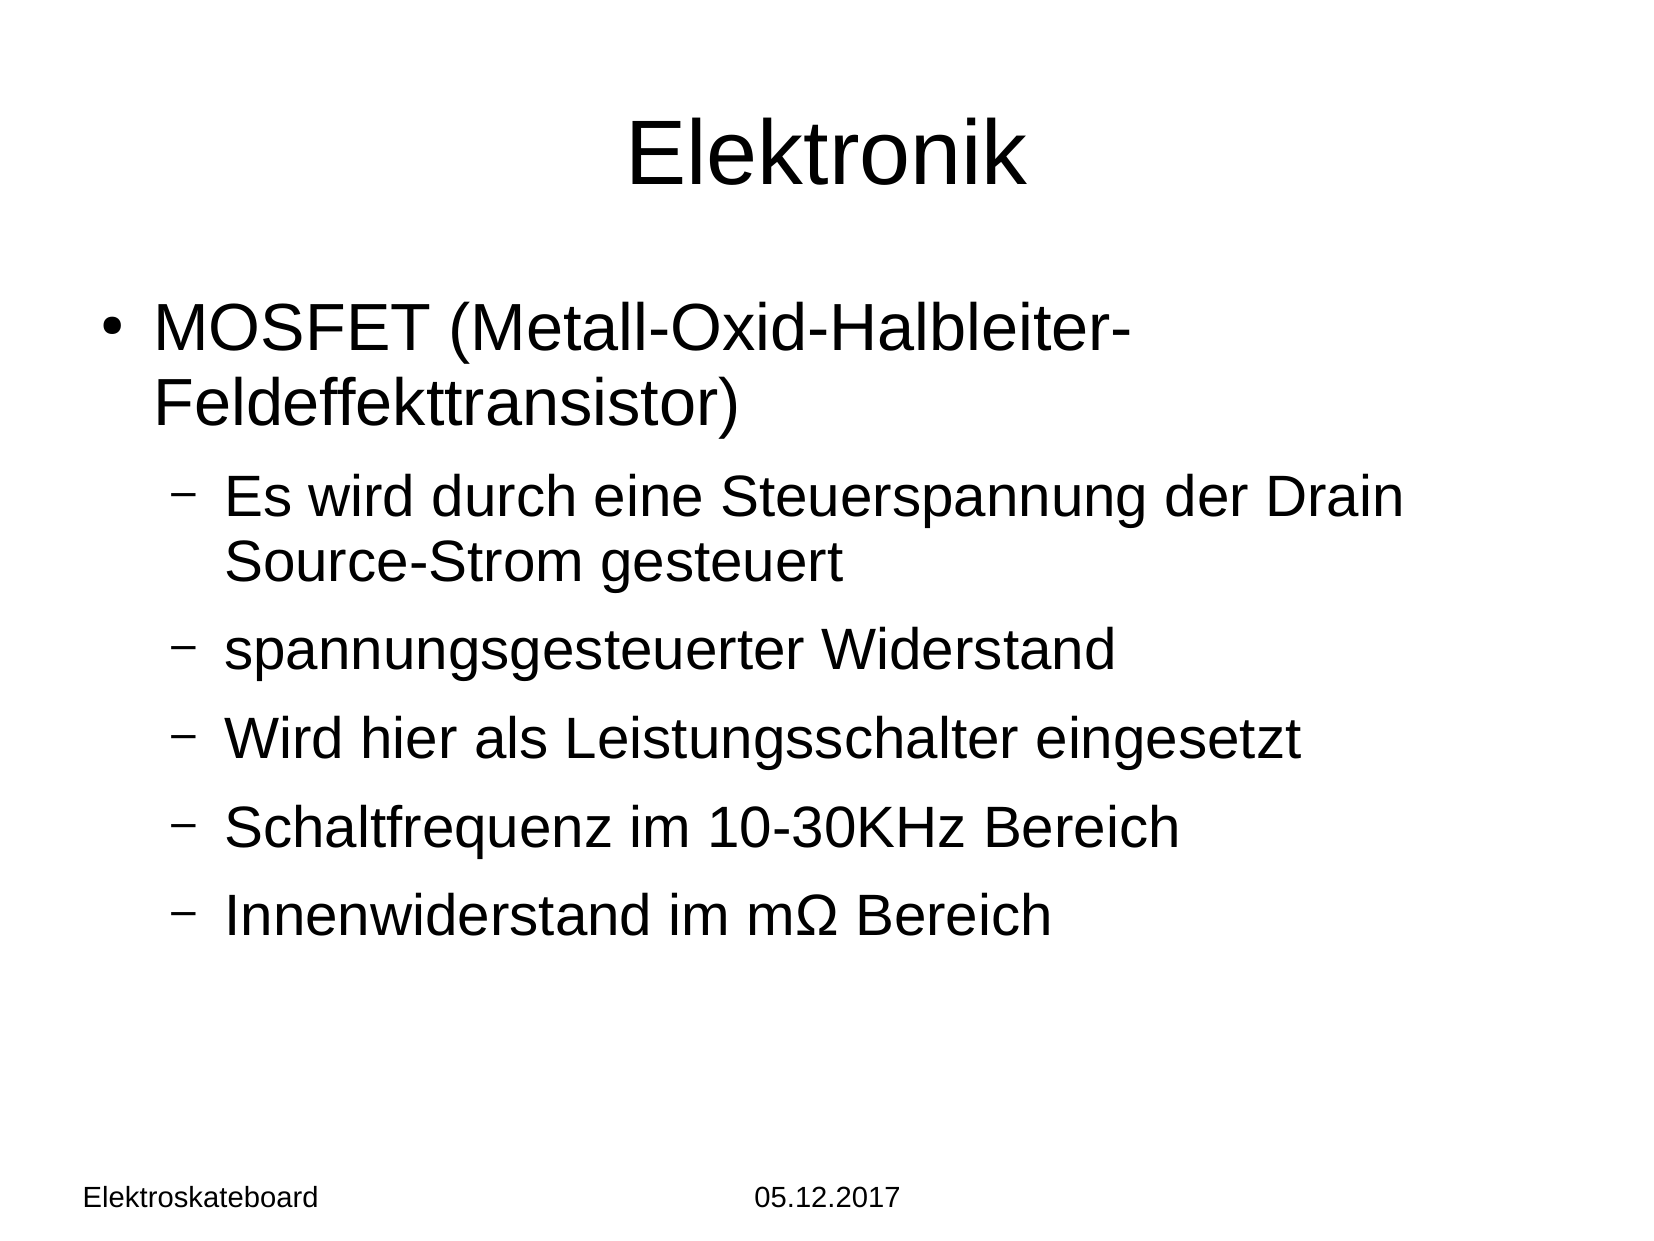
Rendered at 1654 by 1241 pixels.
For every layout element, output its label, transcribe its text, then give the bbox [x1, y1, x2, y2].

title Elektronik [82, 49, 1571, 257]
list MOSFET (Metall-Oxid-Halbleiter-Feldeffekttransistor) Es wird durch eine Steuerspannung der Drain Source-Strom gesteuert spannungsgesteuerter Widerstand Wird hier als Leistungsschalter eingesetzt Schaltfrequenz im 10-30KHz Bereich Innenwiderstand im mΩ Bereich [82, 290, 1571, 1010]
